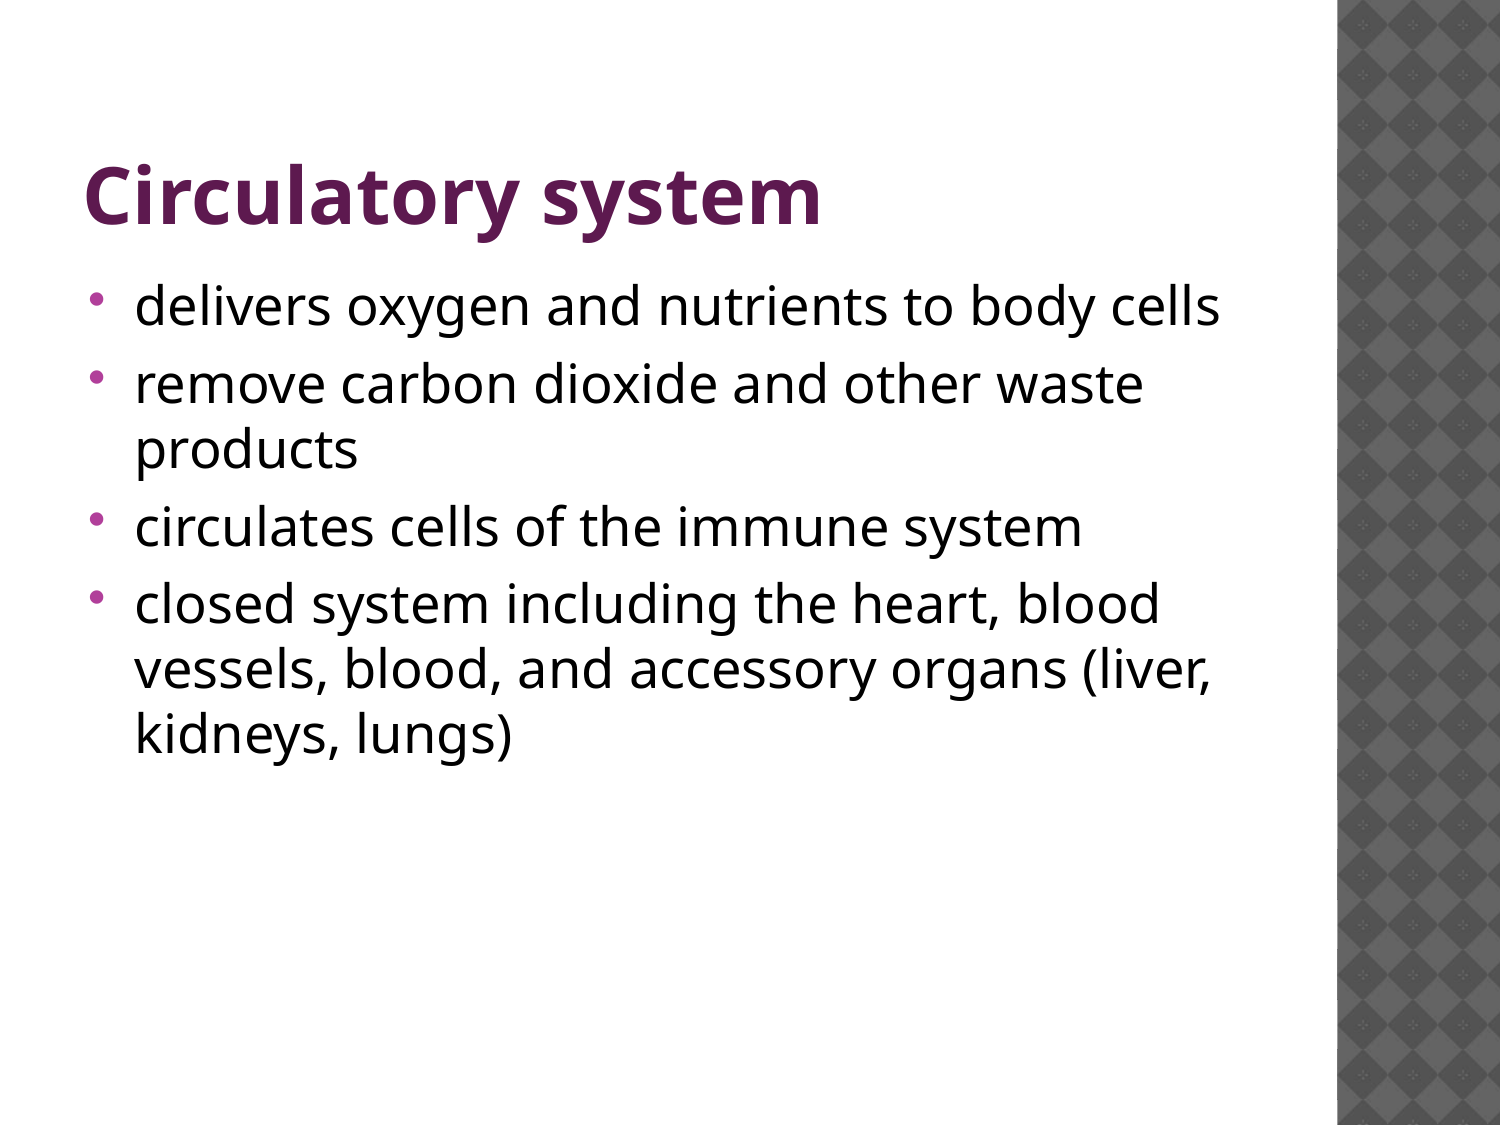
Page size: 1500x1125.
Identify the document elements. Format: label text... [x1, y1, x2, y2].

list delivers oxygen and nutrients to body cells remove carbon dioxide and other waste products circulates cells of the immune system closed system including the heart, blood vessels, blood, and accessory organs (liver, kidneys, lungs) [75, 264, 1263, 1060]
title Circulatory system [75, 52, 1263, 240]
picture [1337, 0, 1500, 1125]
